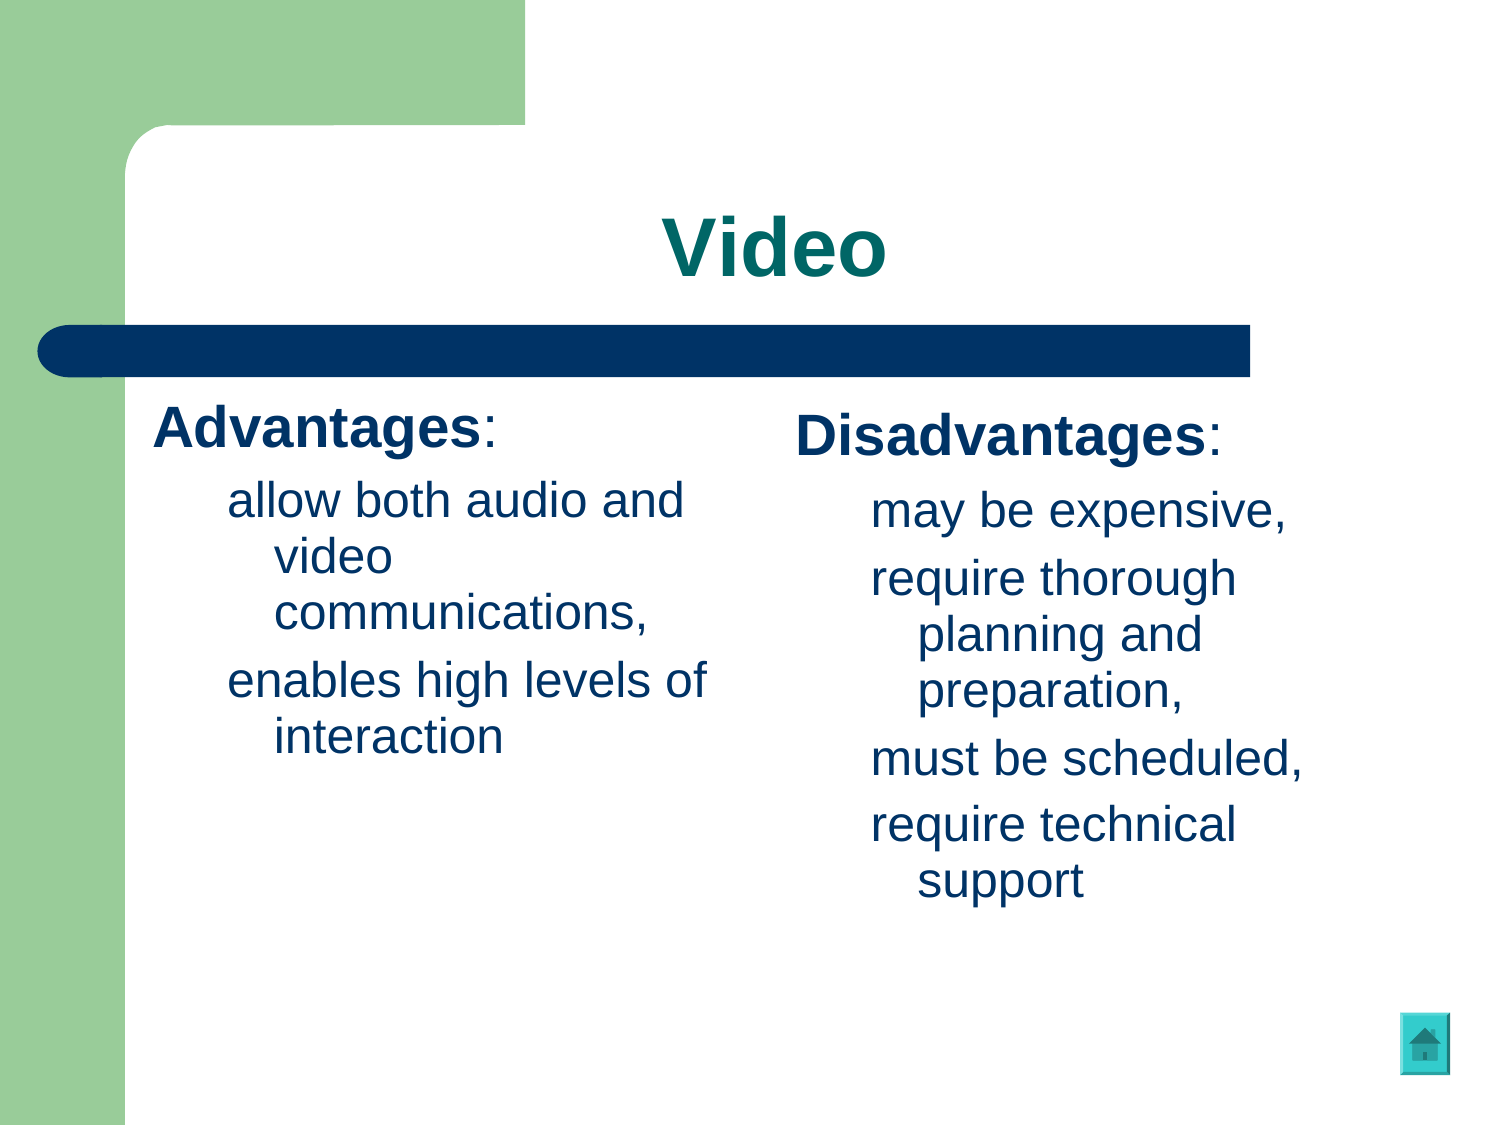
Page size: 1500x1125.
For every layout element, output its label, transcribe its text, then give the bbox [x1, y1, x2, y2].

list Advantages: allow both audio and video communications, enables high levels of interaction [137, 387, 756, 999]
text_box [1401, 1012, 1451, 1076]
list Disadvantages: may be expensive, require thorough planning and preparation, must be scheduled, require technical support [780, 387, 1400, 1024]
title Video [136, 136, 1414, 301]
